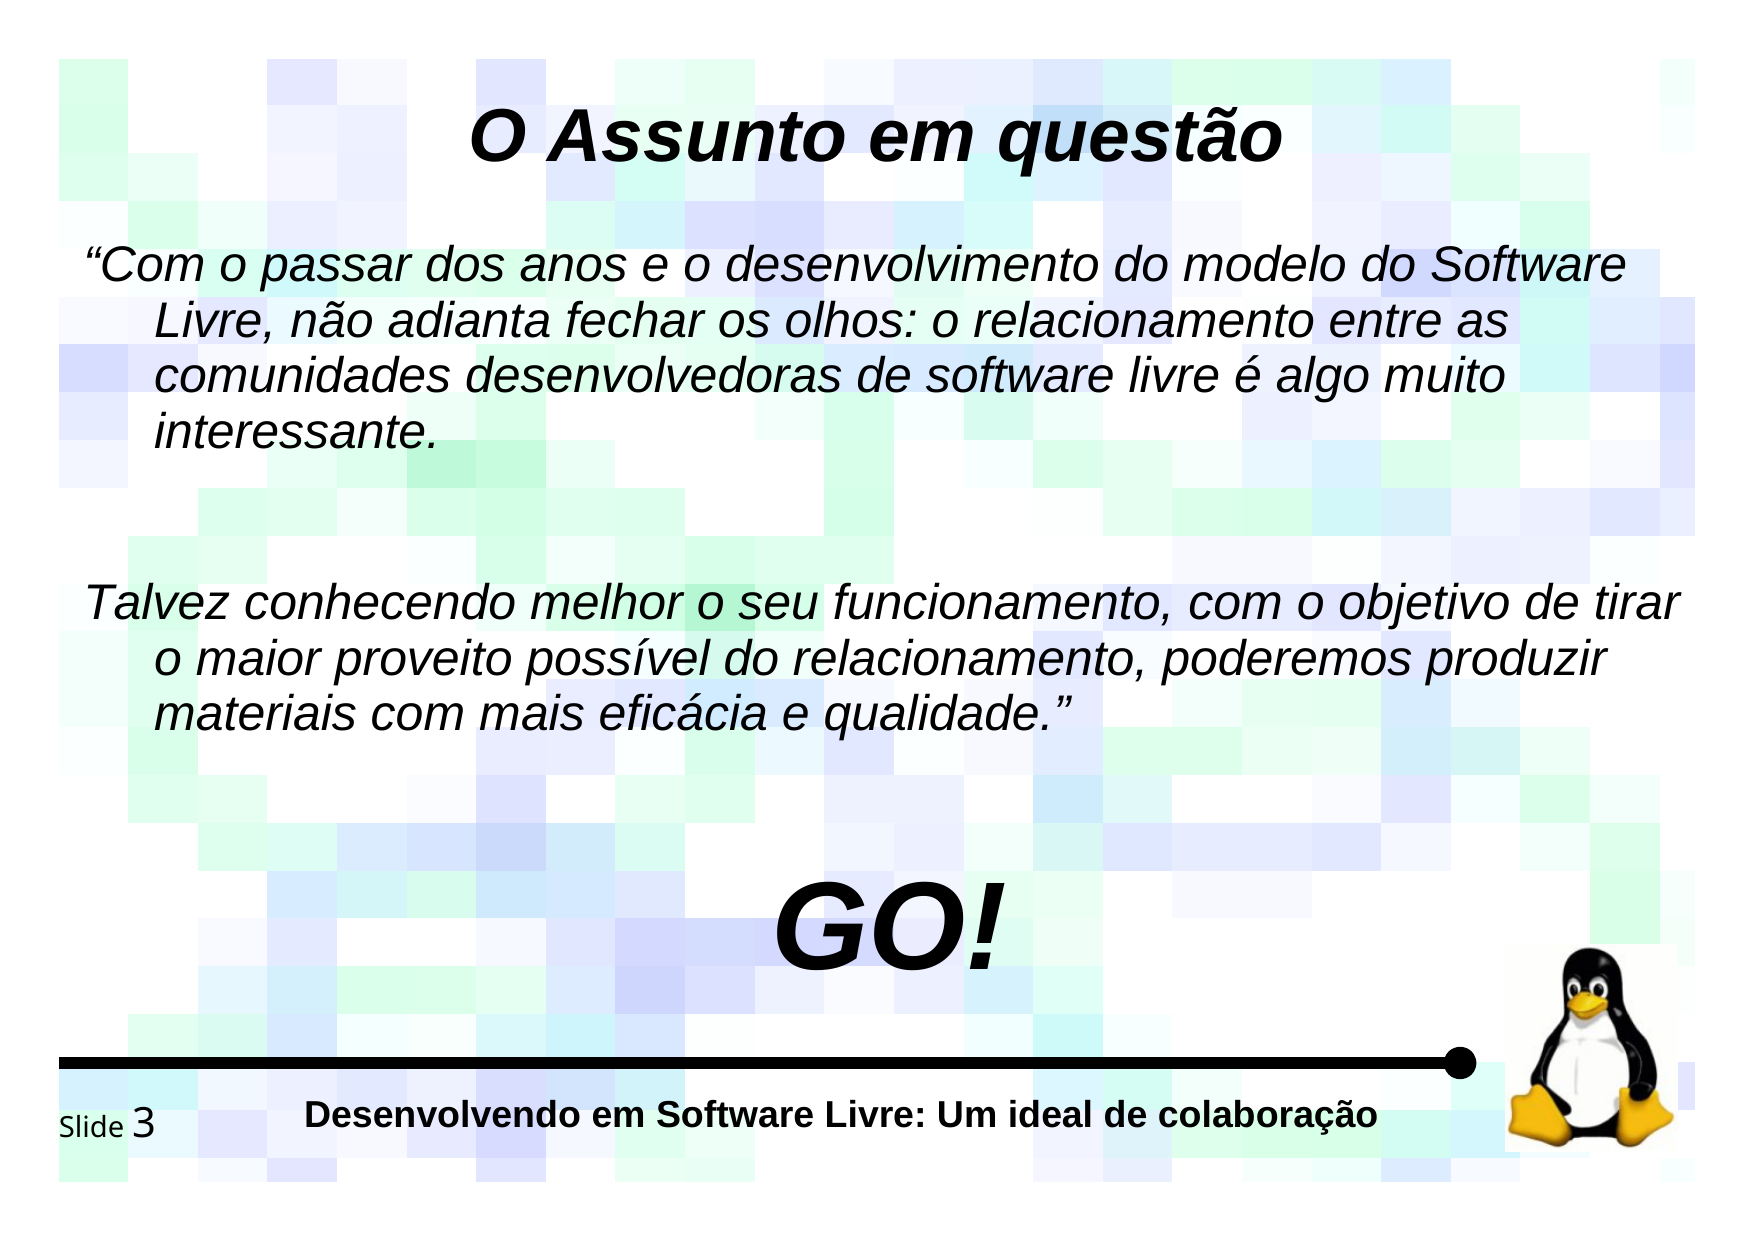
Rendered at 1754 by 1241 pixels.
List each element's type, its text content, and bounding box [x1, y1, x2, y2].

picture [1505, 1004, 1678, 1152]
title O Assunto em questão [59, 64, 1695, 207]
list “Com o passar dos anos e o desenvolvimento do modelo do Software Livre, não adianta fechar os olhos: o relacionamento entre as comunidades desenvolvedoras de software livre é algo muito interessante. Talvez conhecendo melhor o seu funcionamento, com o objetivo de tirar o maior proveito possível do relacionamento, poderemos produzir materiais com mais eficácia e qualidade.” GO! [71, 236, 1695, 1004]
